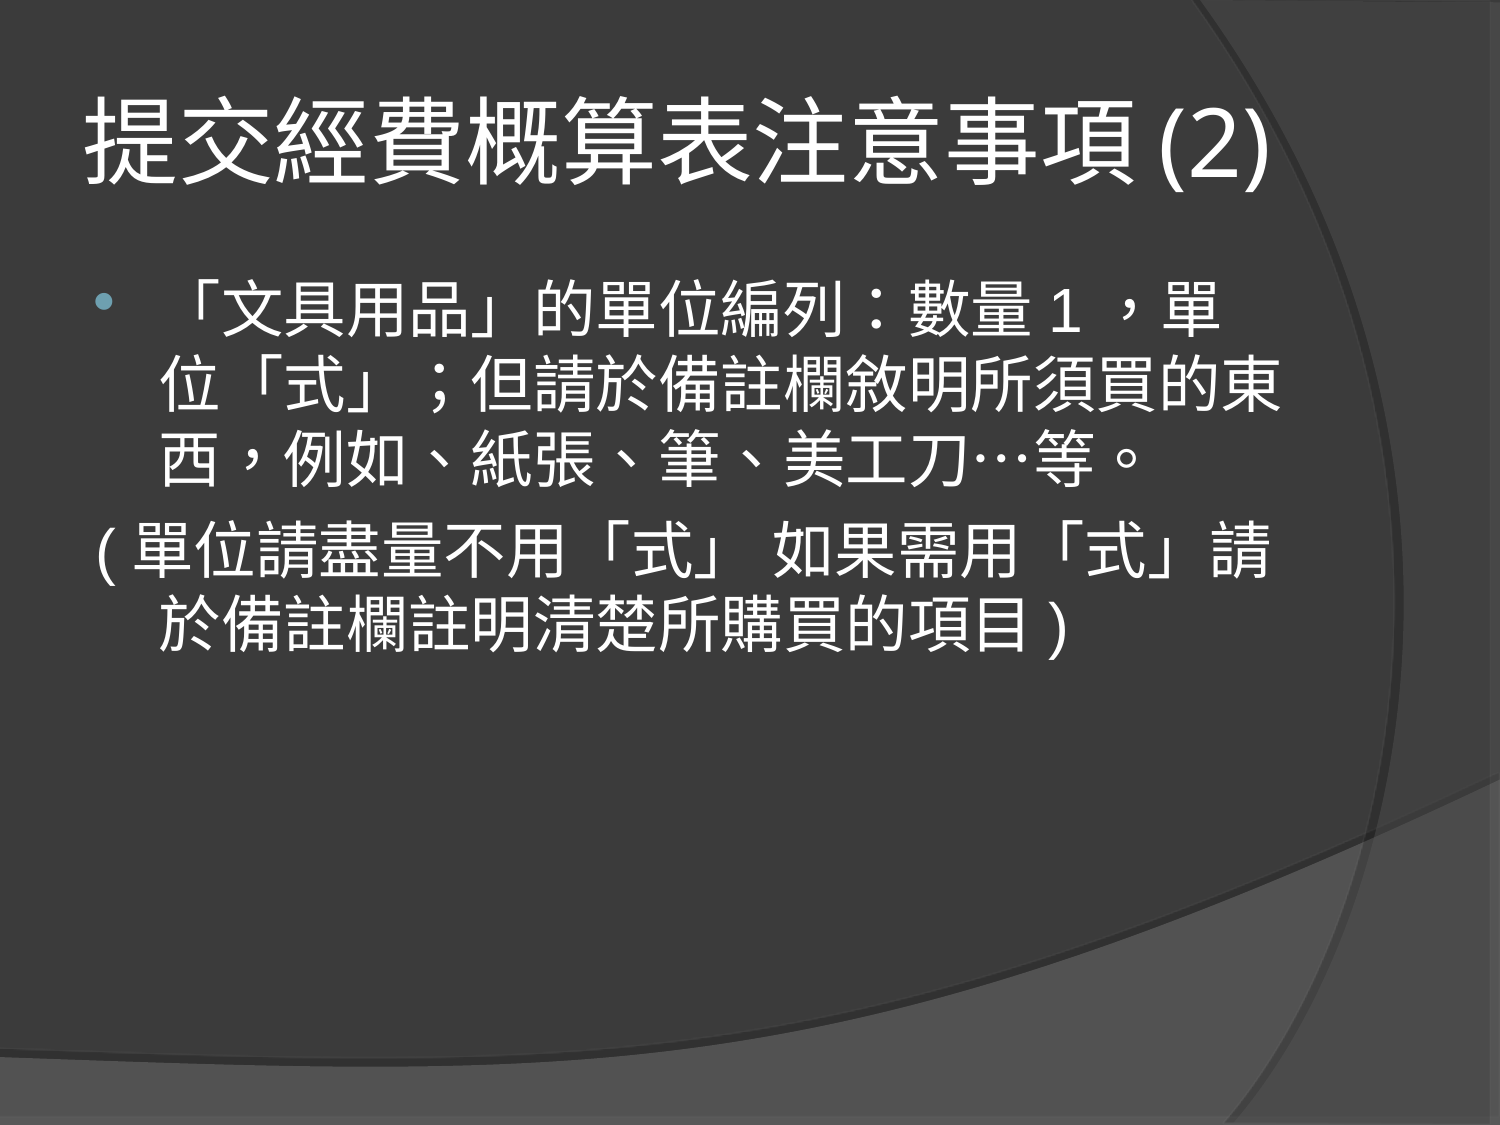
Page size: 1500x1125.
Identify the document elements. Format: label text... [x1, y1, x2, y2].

title 提交經費概算表注意事項(2) [74, 45, 1300, 233]
list 「文具用品」的單位編列：數量1，單位「式」；但請於備註欄敘明所須買的東西，例如、紙張、筆、美工刀…等。 (單位請盡量不用「式」 如果需用「式」請於備註欄註明清楚所購買的項目) [74, 262, 1300, 1005]
